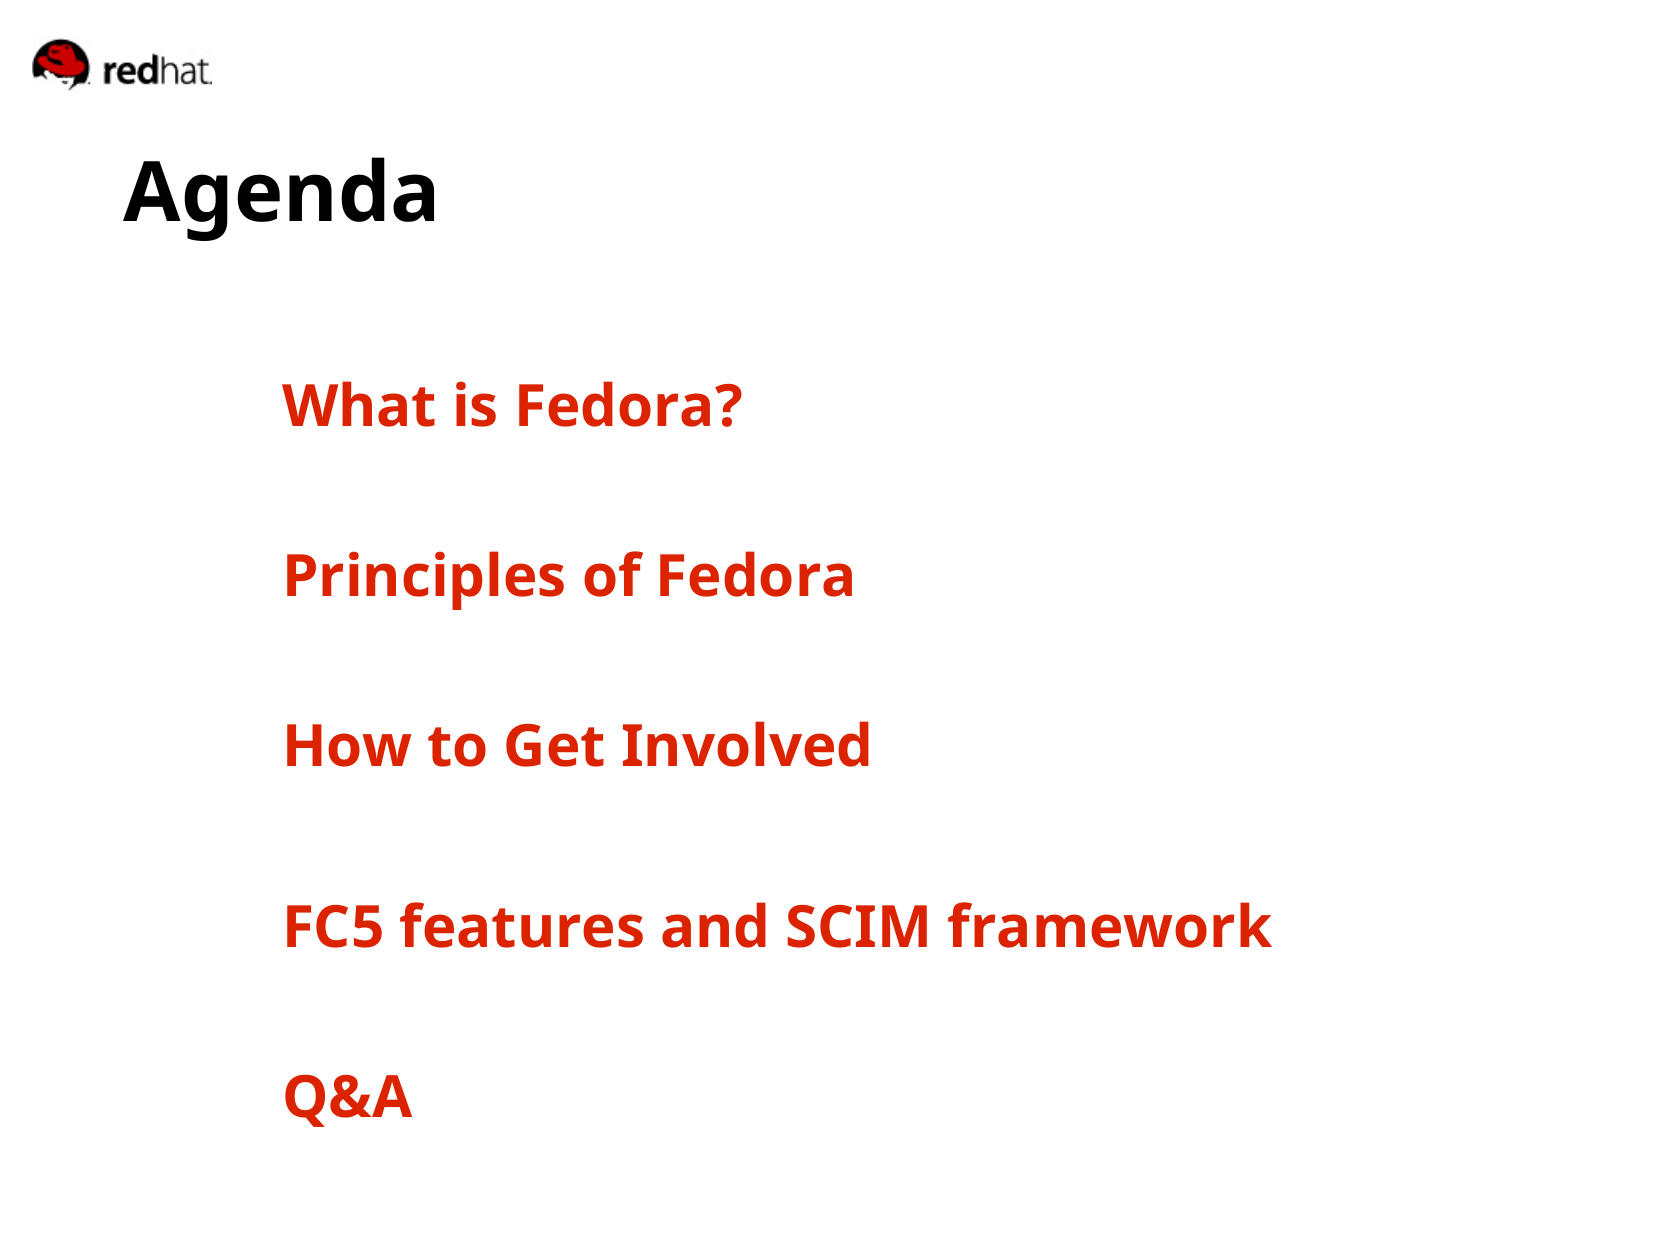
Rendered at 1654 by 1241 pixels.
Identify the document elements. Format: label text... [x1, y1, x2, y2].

list What is Fedora? Principles of Fedora How to Get Involved FC5 features and SCIM framework Q&A [116, 184, 1567, 1095]
title Agenda [123, 134, 1529, 184]
picture [31, 37, 212, 98]
